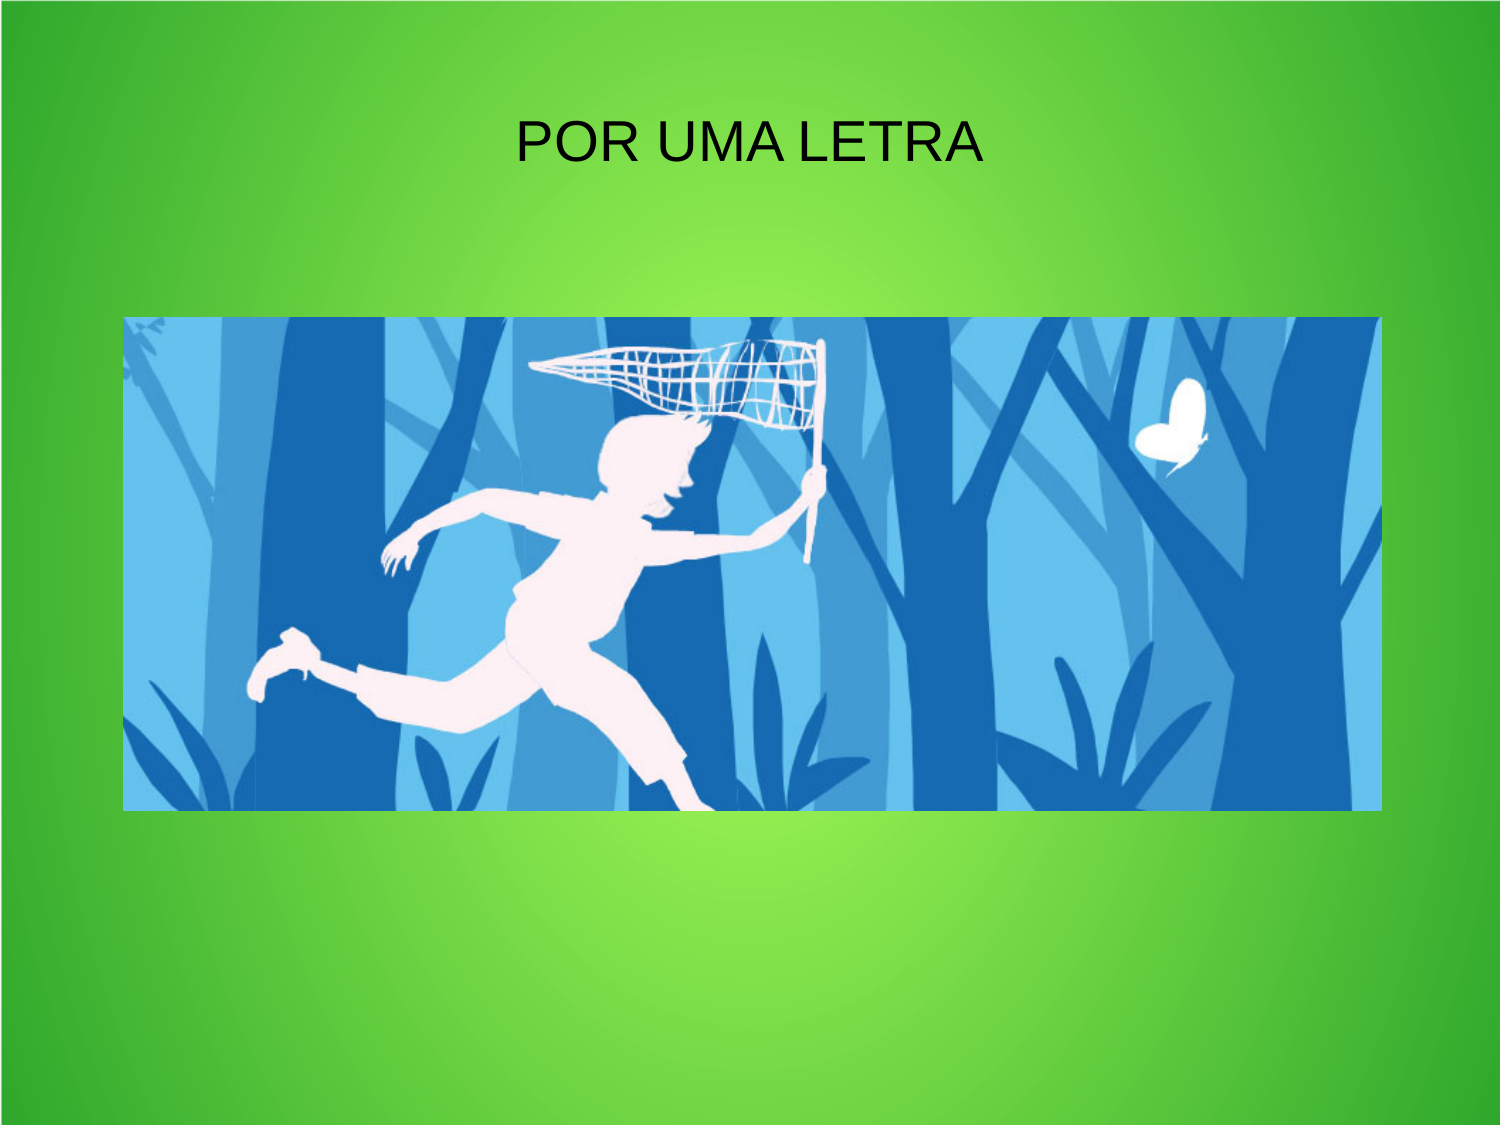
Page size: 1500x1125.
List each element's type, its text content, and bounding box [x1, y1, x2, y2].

picture [0, 0, 1500, 1125]
text_box POR UMA LETRA [75, 44, 1425, 233]
